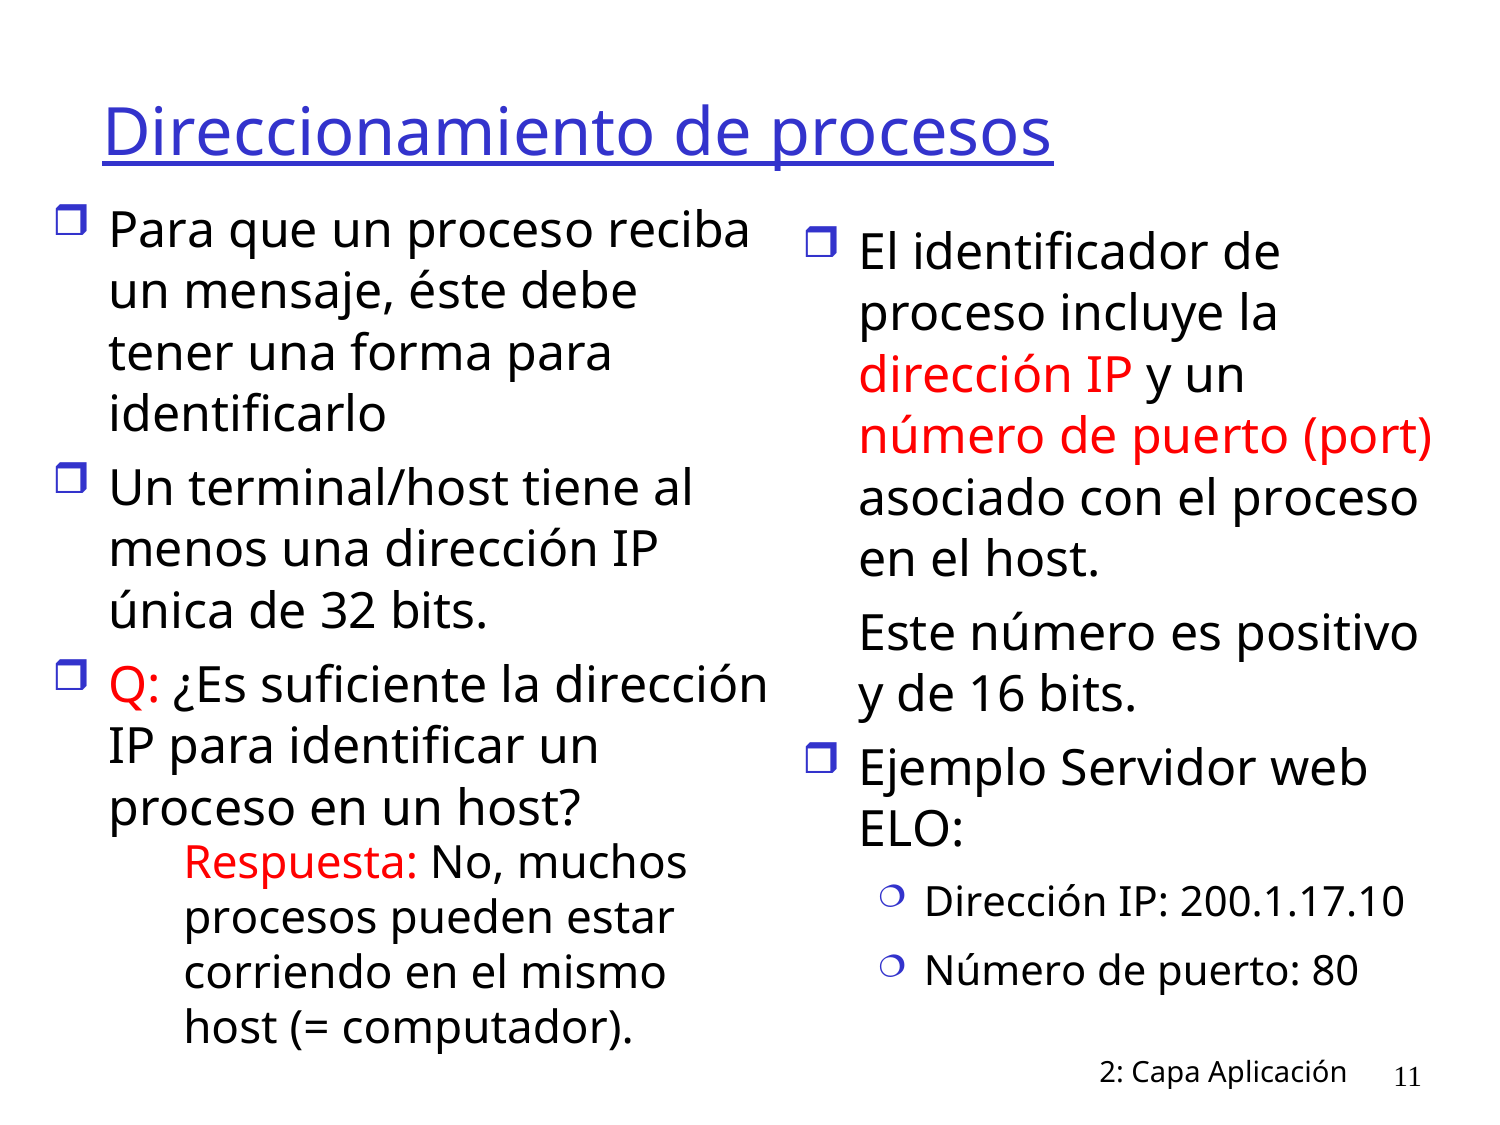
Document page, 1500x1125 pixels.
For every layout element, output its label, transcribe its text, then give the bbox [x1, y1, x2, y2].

title Direccionamiento de procesos [87, 37, 1363, 212]
text_box Respuesta: No, muchos procesos pueden estar corriendo en el mismo host (= computador). [112, 825, 788, 1088]
list Para que un proceso reciba un mensaje, éste debe tener una forma para identificarlo Un terminal/host tiene al menos una dirección IP única de 32 bits. Q: ¿Es suficiente la dirección IP para identificar un proceso en un host? [37, 190, 788, 826]
list El identificador de proceso incluye la dirección IP y un número de puerto (port) asociado con el proceso en el host. Este número es positivo y de 16 bits. Ejemplo Servidor web ELO: Dirección IP: 200.1.17.10 Número de puerto: 80 [787, 212, 1455, 976]
